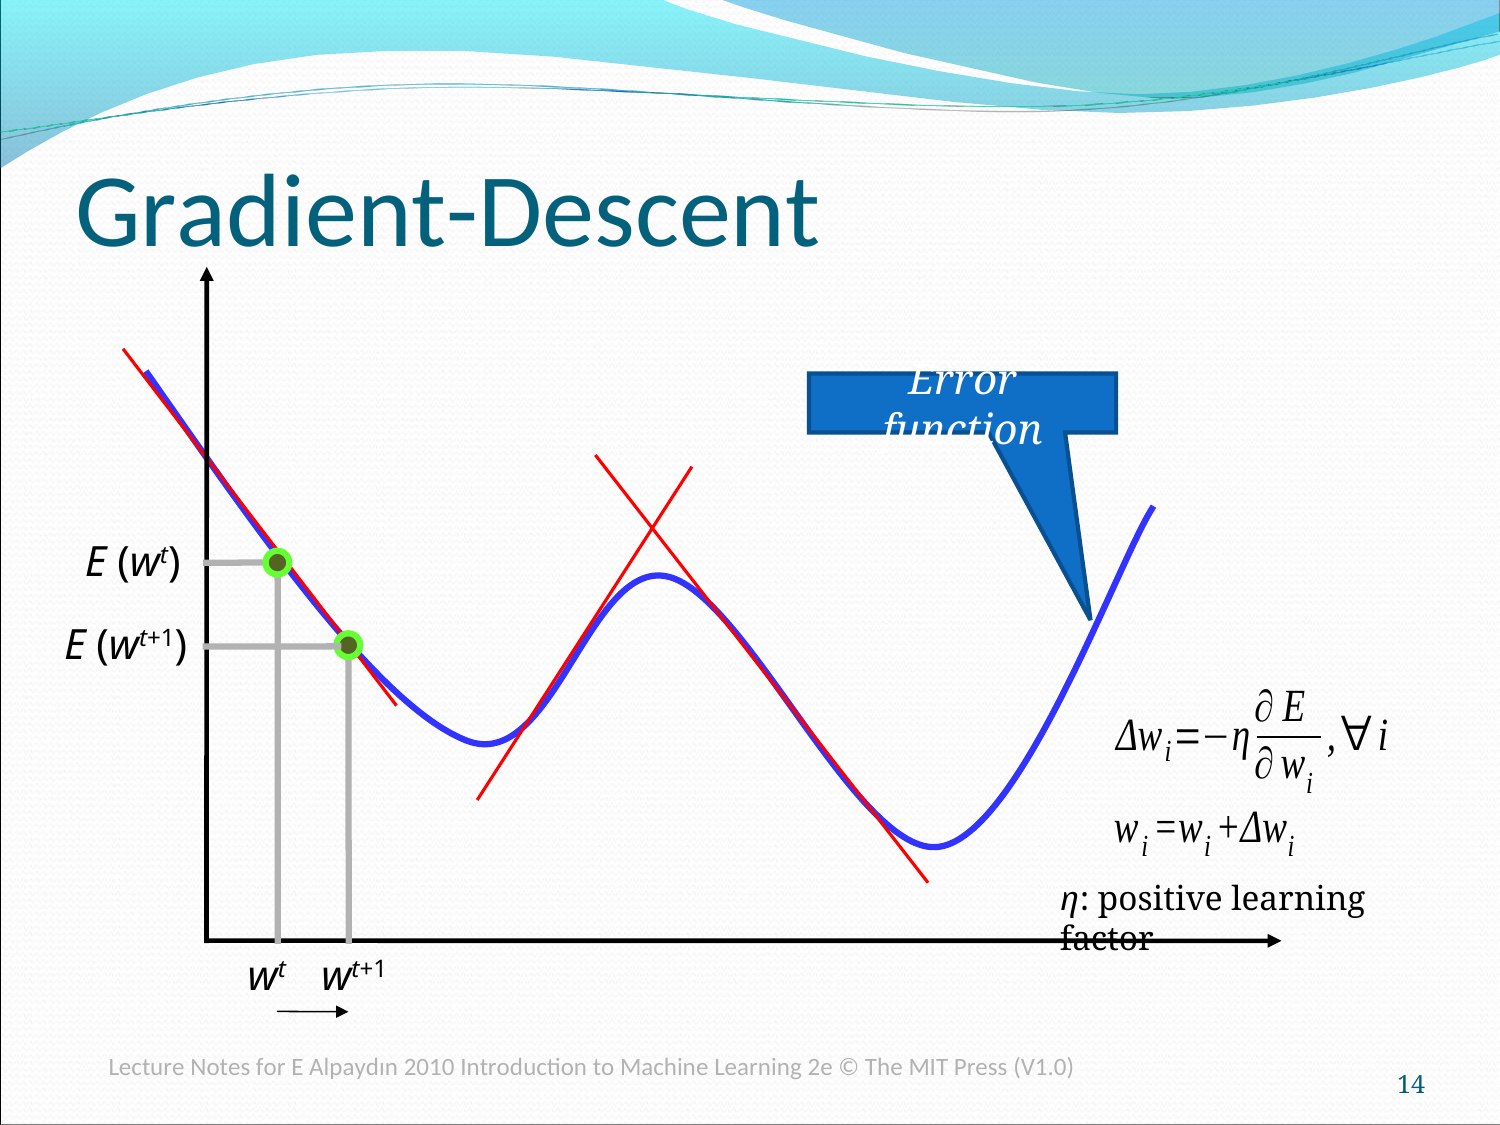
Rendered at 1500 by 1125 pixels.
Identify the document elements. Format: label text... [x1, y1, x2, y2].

text_box Gradient-Descent [75, 115, 1426, 268]
text_box wt [232, 940, 301, 1007]
text_box Lecture Notes for E Alpaydın 2010 Introduction to Machine Learning 2e © The MIT Press (V1.0) [93, 1042, 1254, 1103]
text_box <number> [1299, 1042, 1426, 1103]
text_box [336, 633, 361, 658]
text_box E (wt) [70, 527, 196, 593]
text_box Error function [809, 373, 1117, 621]
text_box wt+1 [306, 940, 402, 1007]
text_box η: positive learning factor [1045, 869, 1483, 965]
text_box E (wt+1) [49, 609, 203, 676]
picture [0, 0, 1500, 1125]
chart [1104, 680, 1406, 864]
text_box [265, 550, 290, 575]
